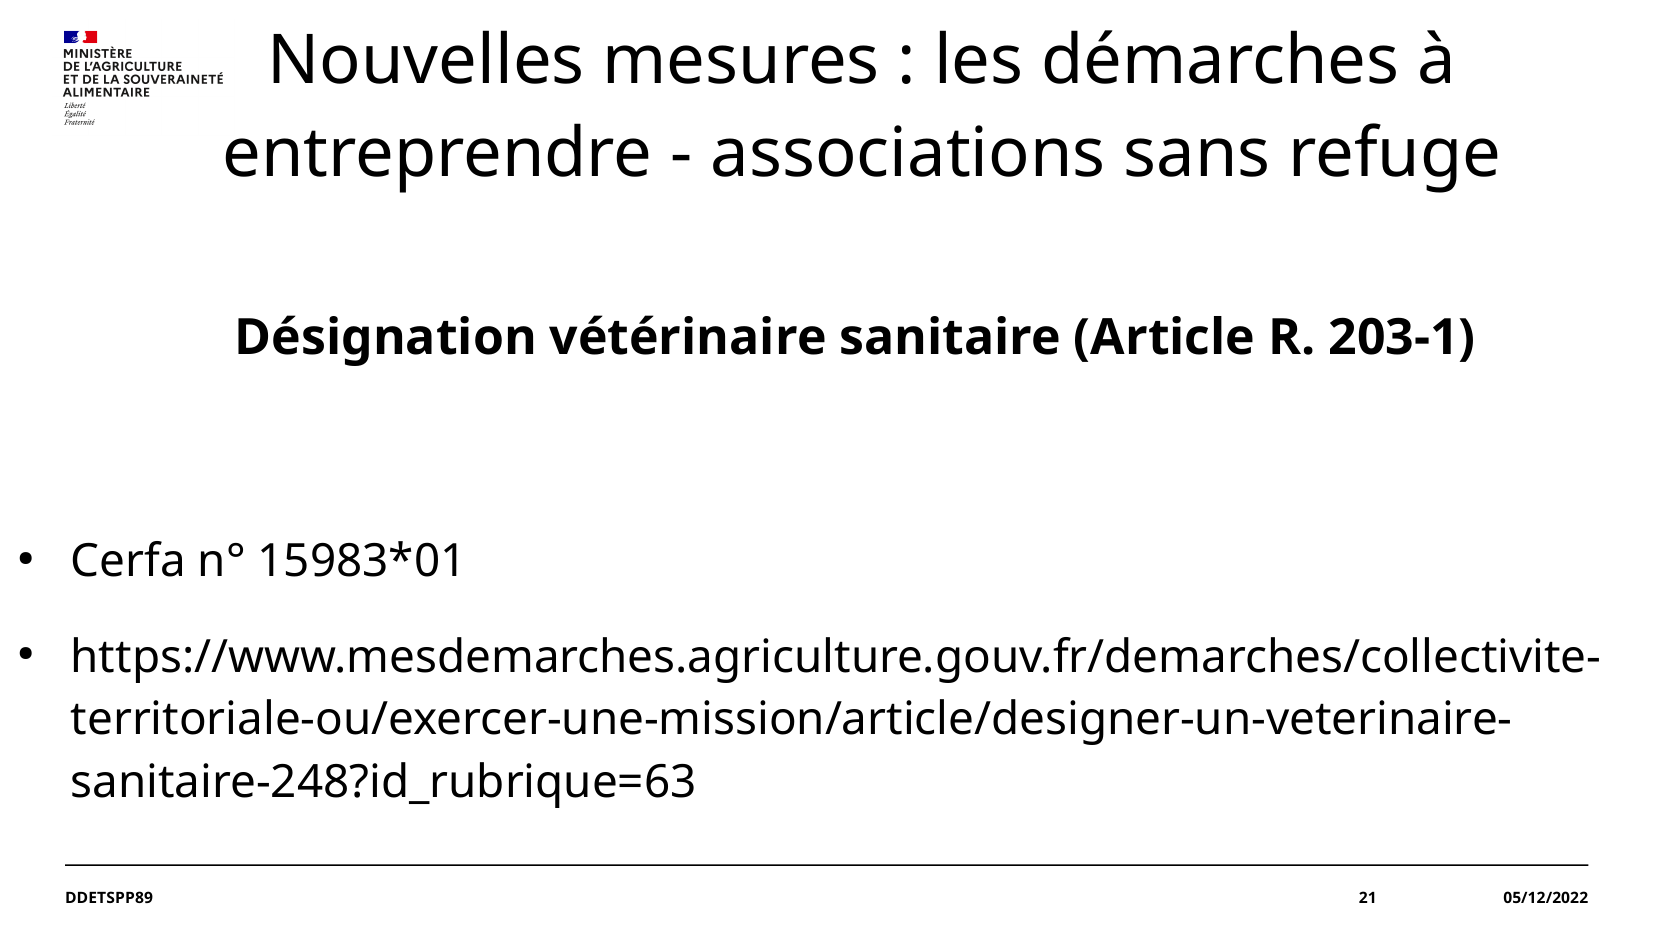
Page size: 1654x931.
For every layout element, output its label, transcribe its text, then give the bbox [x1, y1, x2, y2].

slide_number 21 [1132, 864, 1377, 931]
title Nouvelles mesures : les démarches à entreprendre - associations sans refuge [0, 9, 1654, 178]
list Désignation vétérinaire sanitaire (Article R. 203-1) Cerfa n° 15983*01 https://www.mesdemarches.agriculture.gouv.fr/demarches/collectivite-territoriale-ou/exercer-une-mission/article/designer-un-veterinaire-sanitaire-248?id_rubrique=63 [0, 301, 1654, 857]
footer DDETSPP89 [65, 864, 1132, 931]
slide_number 05/12/2022 [1377, 864, 1589, 931]
